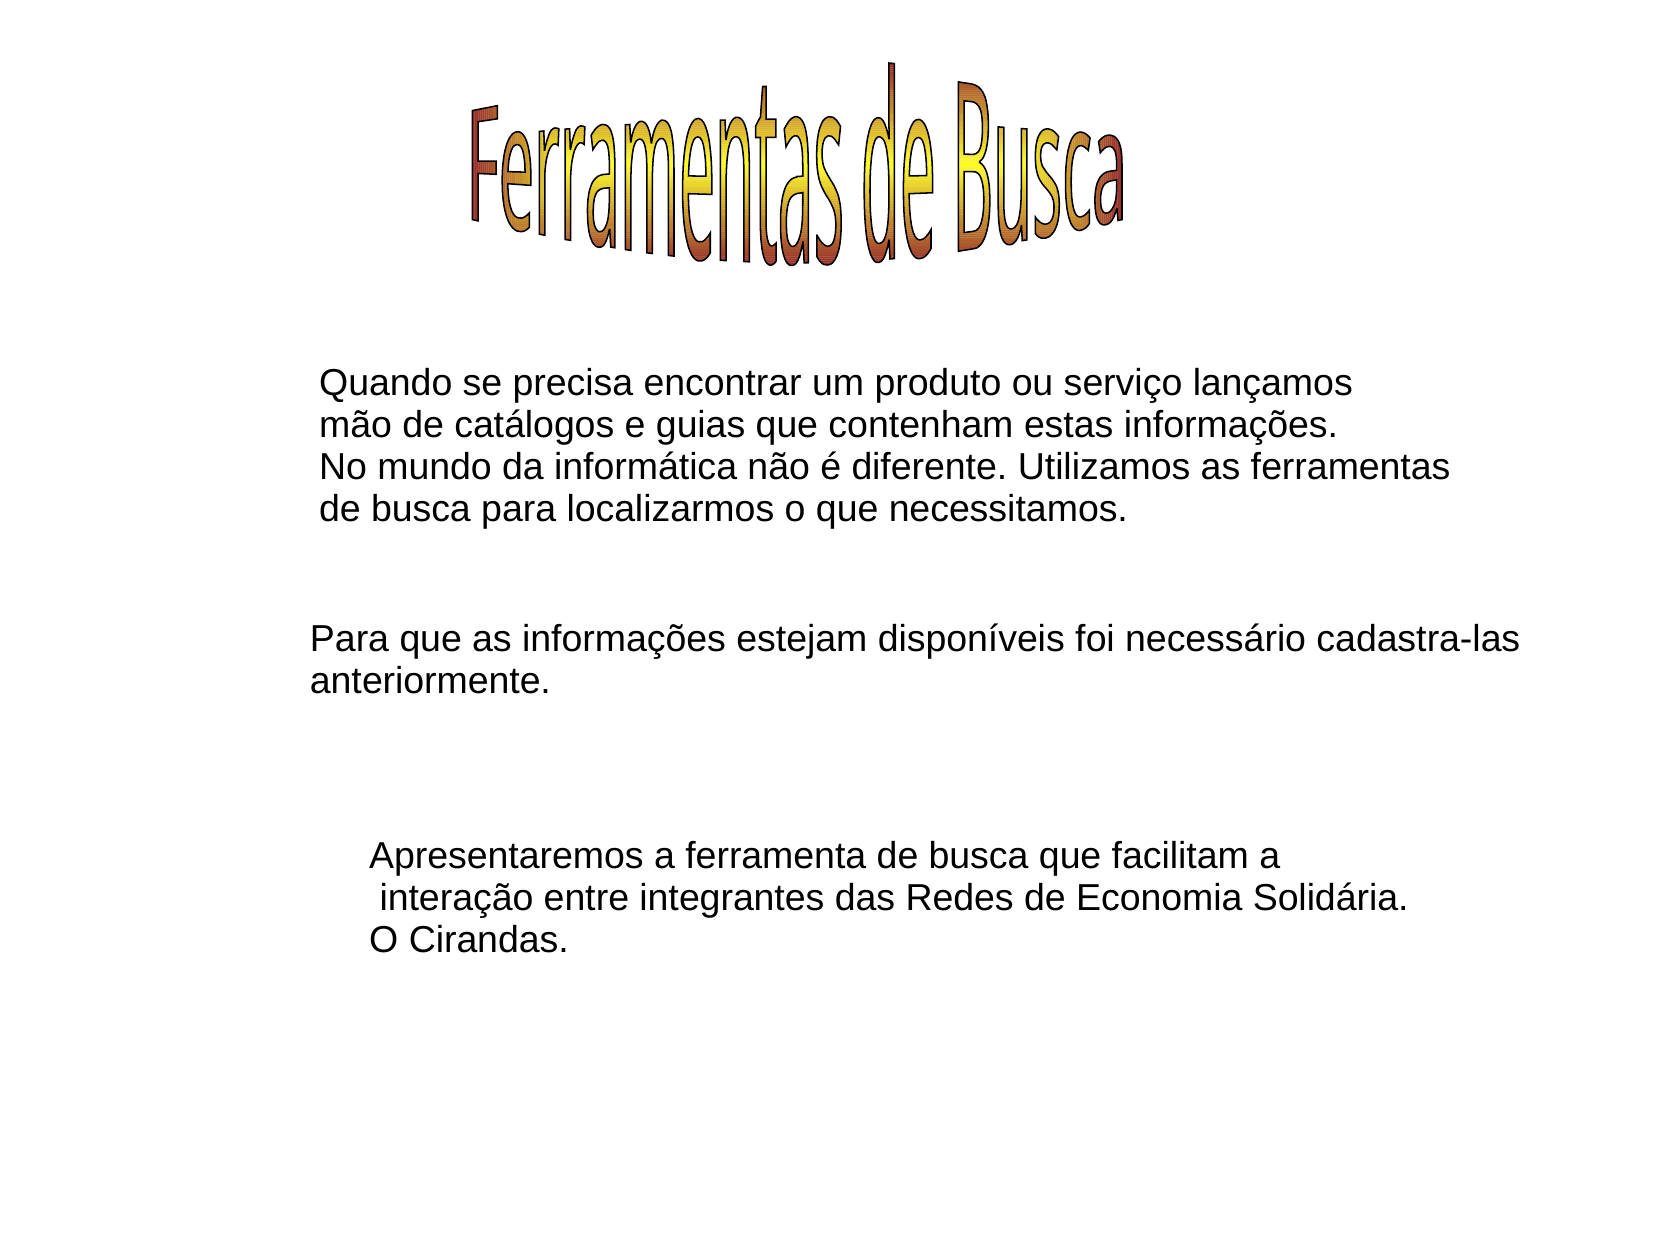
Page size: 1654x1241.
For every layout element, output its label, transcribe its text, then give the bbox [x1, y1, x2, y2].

text_box Ferramentas de Busca [682, 118, 712, 261]
text_box Ferramentas de Busca [816, 116, 842, 265]
text_box Ferramentas de Busca [539, 127, 559, 236]
text_box Ferramentas de Busca [958, 81, 990, 252]
text_box Ferramentas de Busca [903, 119, 933, 259]
text_box Para que as informações estejam disponíveis foi necessário cadastra-las anteriormente. [295, 609, 1546, 709]
text_box Ferramentas de Busca [998, 126, 1027, 245]
text_box Ferramentas de Busca [1035, 128, 1060, 239]
text_box Ferramentas de Busca [1065, 132, 1091, 231]
text_box Ferramentas de Busca [1094, 135, 1122, 225]
text_box Apresentaremos a ferramenta de busca que facilitam a interação entre integrantes das Redes de Economia Solidária. O Cirandas. [354, 826, 1435, 968]
text_box Ferramentas de Busca [565, 125, 585, 241]
text_box Ferramentas de Busca [587, 124, 615, 248]
text_box Ferramentas de Busca [864, 63, 895, 263]
text_box Ferramentas de Busca [472, 105, 498, 221]
text_box Ferramentas de Busca [780, 116, 809, 266]
text_box Ferramentas de Busca [502, 131, 531, 232]
text_box Ferramentas de Busca [720, 117, 750, 262]
text_box Ferramentas de Busca [755, 86, 777, 266]
text_box Ferramentas de Busca [625, 120, 674, 257]
text_box Quando se precisa encontrar um produto ou serviço lançamos mão de catálogos e guias que contenham estas informações. No mundo da informática não é diferente. Utilizamos as ferramentas de busca para localizarmos o que necessitamos. [304, 354, 1477, 538]
